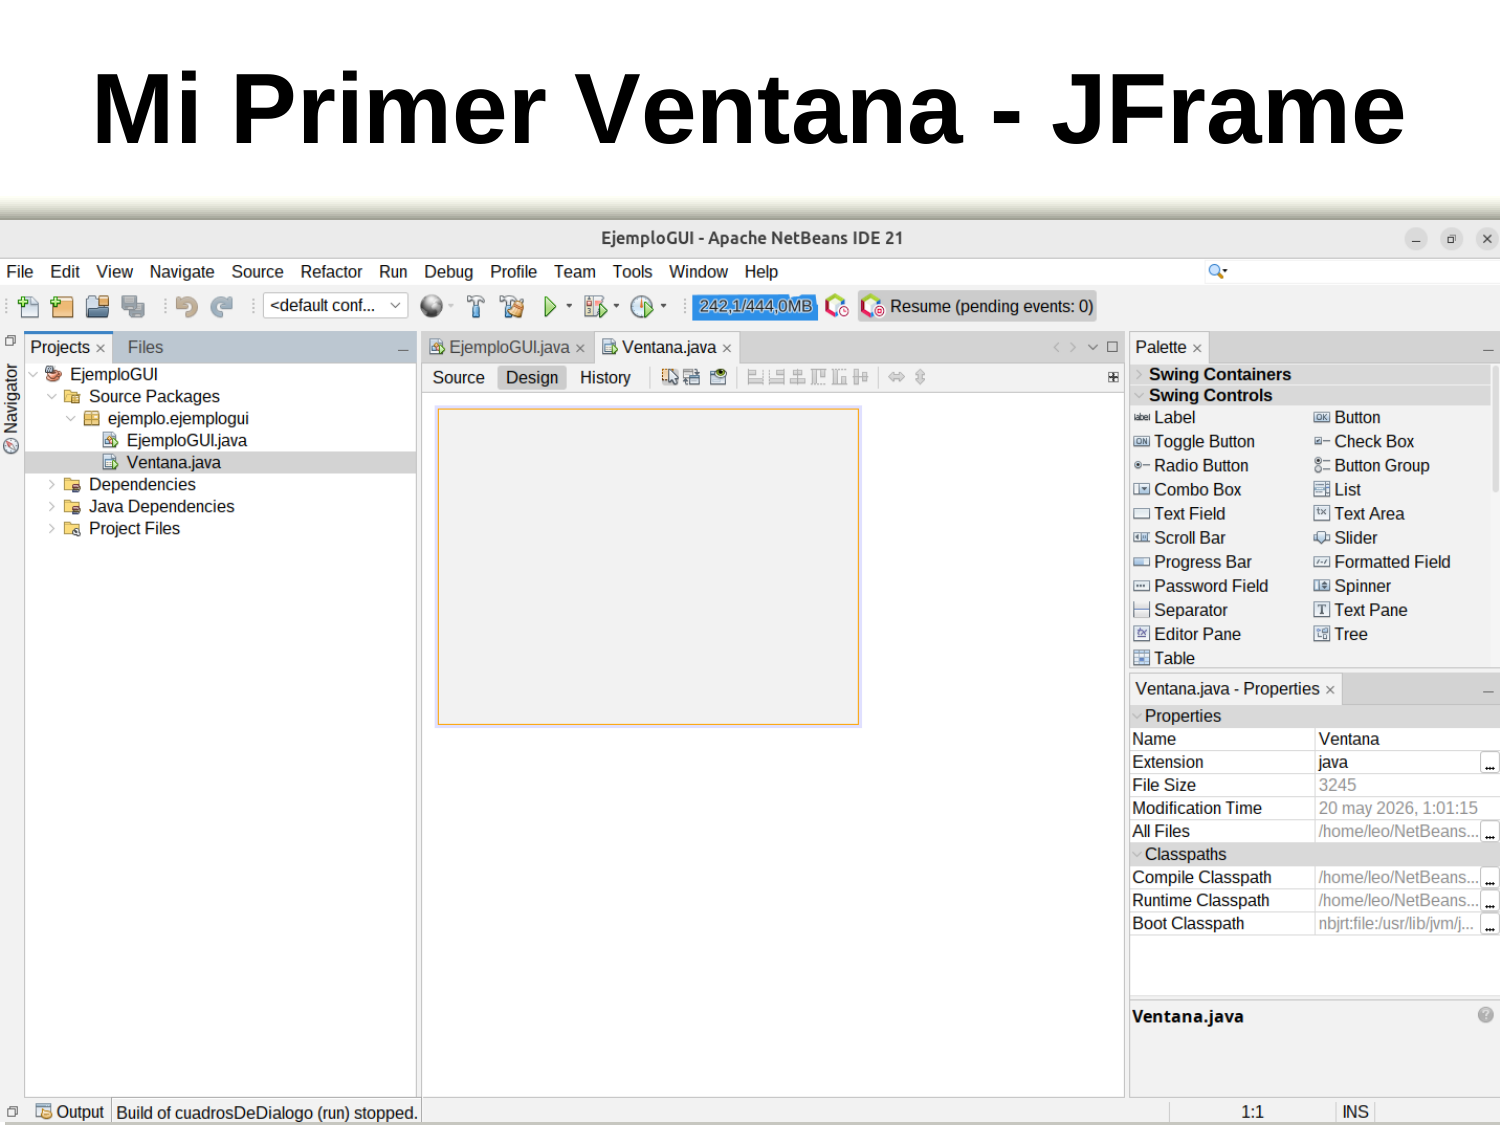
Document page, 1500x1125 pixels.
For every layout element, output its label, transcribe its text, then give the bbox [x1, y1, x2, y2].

picture [0, 220, 1500, 1123]
title Mi Primer Ventana - JFrame [0, 9, 1500, 198]
